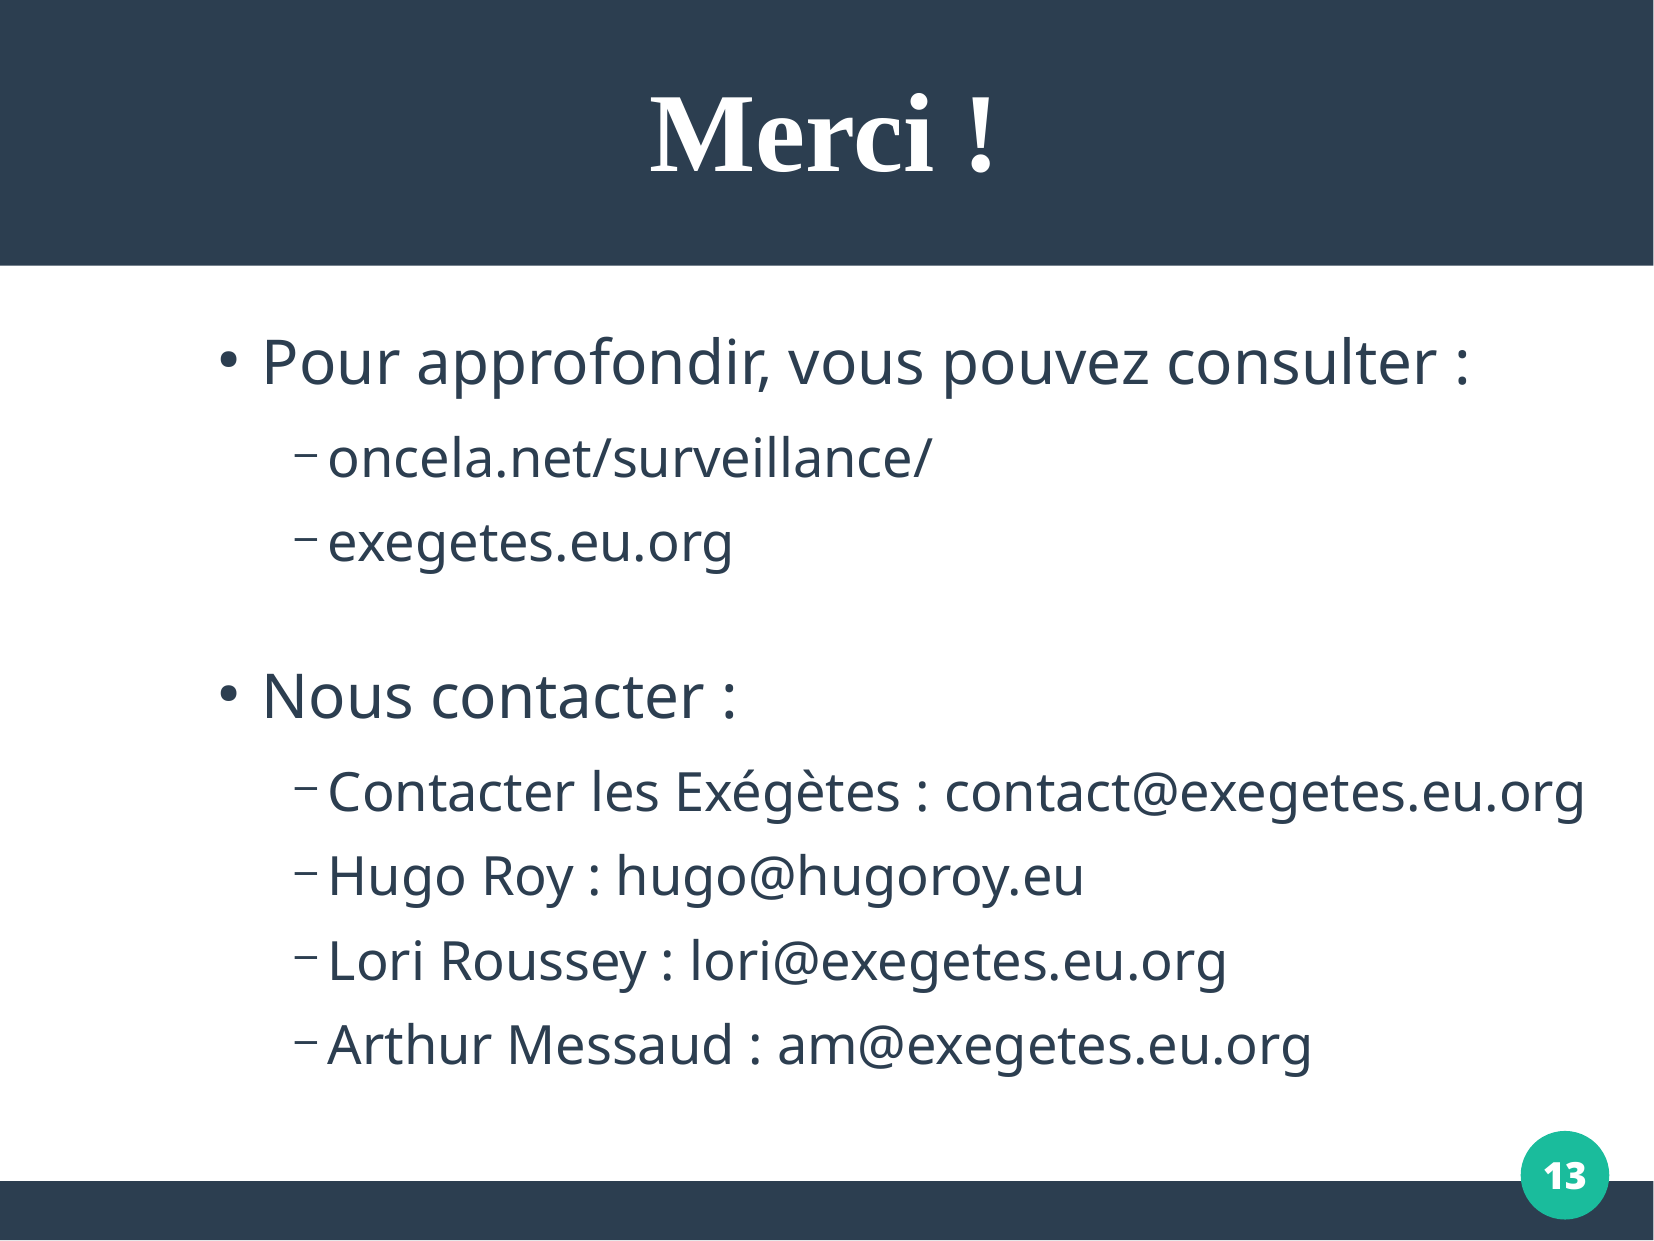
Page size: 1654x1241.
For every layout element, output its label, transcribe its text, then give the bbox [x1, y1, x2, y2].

title Merci ! [59, 49, 1595, 207]
list Pour approfondir, vous pouvez consulter : oncela.net/surveillance/ exegetes.eu.org Nous contacter : Contacter les Exégètes : contact@exegetes.eu.org Hugo Roy : hugo@hugoroy.eu Lori Roussey : lori@exegetes.eu.org Arthur Messaud : am@exegetes.eu.org [64, 206, 1600, 1101]
